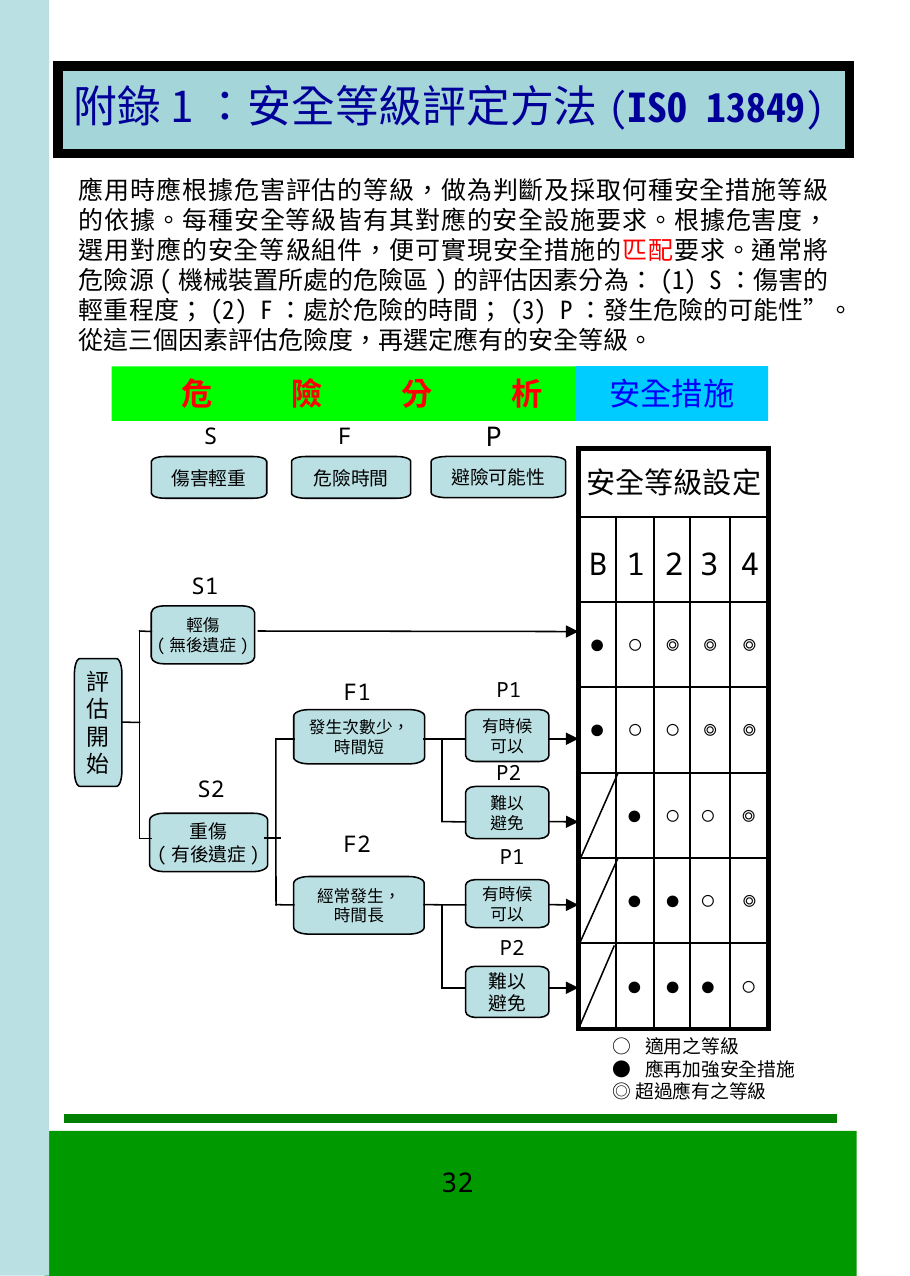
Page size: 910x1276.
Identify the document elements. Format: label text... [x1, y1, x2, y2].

text_box ● [617, 774, 653, 857]
text_box ◎ [731, 774, 766, 857]
text_box ◎ [691, 688, 729, 772]
text_box P2 [489, 929, 545, 967]
text_box 安全等級設定 [691, 518, 729, 529]
text_box 危險時間 [291, 456, 411, 499]
text_box ● [655, 859, 689, 942]
text_box ● [617, 944, 653, 1027]
text_box B [578, 529, 615, 601]
text_box ○ [655, 688, 689, 772]
text_box 應用時應根據危害評估的等級，做為判斷及採取何種安全措施等級的依據。每種安全等級皆有其對應的安全設施要求。根據危害度，選用對應的安全等級組件，便可實現安全措施的匹配要求。通常將危險源(機械裝置所處的危險區)的評估因素分為：(1) S：傷害的輕重程度；(2) F：處於危險的時間；(3) P：發生危險的可能性”。從這三個因素評估危險度，再選定應有的安全等級。 [62, 166, 845, 363]
text_box 經常發生， 時間長 [293, 876, 425, 935]
text_box 安全措施 [575, 366, 769, 421]
text_box P1 [486, 671, 545, 702]
text_box F1 [333, 672, 384, 710]
text_box ○ [617, 688, 653, 772]
text_box 避險可能性 [431, 456, 566, 498]
text_box 附錄1：安全等級評定方法(ISO 13849) [54, 67, 845, 142]
text_box 傷害輕重 [151, 456, 267, 499]
text_box ● [691, 944, 729, 1027]
text_box 安全等級設定 [617, 518, 653, 529]
text_box 重傷 (有後遺症) [149, 813, 268, 872]
text_box ○ [617, 603, 653, 686]
text_box 有時候可以 [465, 709, 549, 762]
text_box ○ [731, 944, 766, 1027]
text_box 有時候可以 [465, 879, 549, 928]
text_box P2 [486, 754, 542, 787]
text_box P [475, 421, 512, 457]
text_box 3 [691, 529, 729, 601]
text_box 發生次數少，時間短 [293, 709, 425, 764]
text_box F2 [333, 824, 392, 864]
text_box 安全等級設定 [771, 459, 782, 529]
text_box 4 [731, 529, 766, 601]
text_box ◎ [691, 603, 729, 686]
text_box ○ [655, 774, 689, 857]
text_box ◎ [731, 688, 766, 772]
text_box 安全等級設定 [566, 459, 766, 529]
text_box ● [578, 603, 615, 686]
text_box ◎ [655, 603, 689, 686]
text_box F [327, 421, 363, 457]
text_box 輕傷 (無後遺症) [151, 605, 255, 664]
text_box P1 [489, 838, 545, 881]
text_box 難以 避免 [465, 786, 549, 839]
text_box S1 [175, 564, 235, 606]
text_box S [192, 421, 229, 457]
text_box [0, 0, 50, 1276]
text_box 1 [617, 529, 653, 601]
text_box ○ [691, 774, 729, 857]
text_box 安全等級設定 [655, 518, 689, 529]
text_box ◎ [731, 603, 766, 686]
text_box ◎ [731, 859, 766, 942]
text_box ○ 適用之等級 ● 應再加強安全措施 ◎超過應有之等級 [602, 1029, 845, 1111]
text_box ● [617, 859, 653, 942]
text_box ○ [691, 859, 729, 942]
text_box ● [578, 688, 615, 772]
text_box 2 [655, 529, 689, 601]
text_box 32 [422, 1157, 493, 1207]
text_box 評估 開始 [74, 658, 122, 787]
text_box 安全等級設定 [731, 518, 766, 529]
text_box 難以 避免 [465, 966, 549, 1018]
text_box ● [655, 944, 689, 1027]
text_box 危 險 分 析 [111, 366, 575, 421]
text_box S2 [181, 771, 241, 806]
